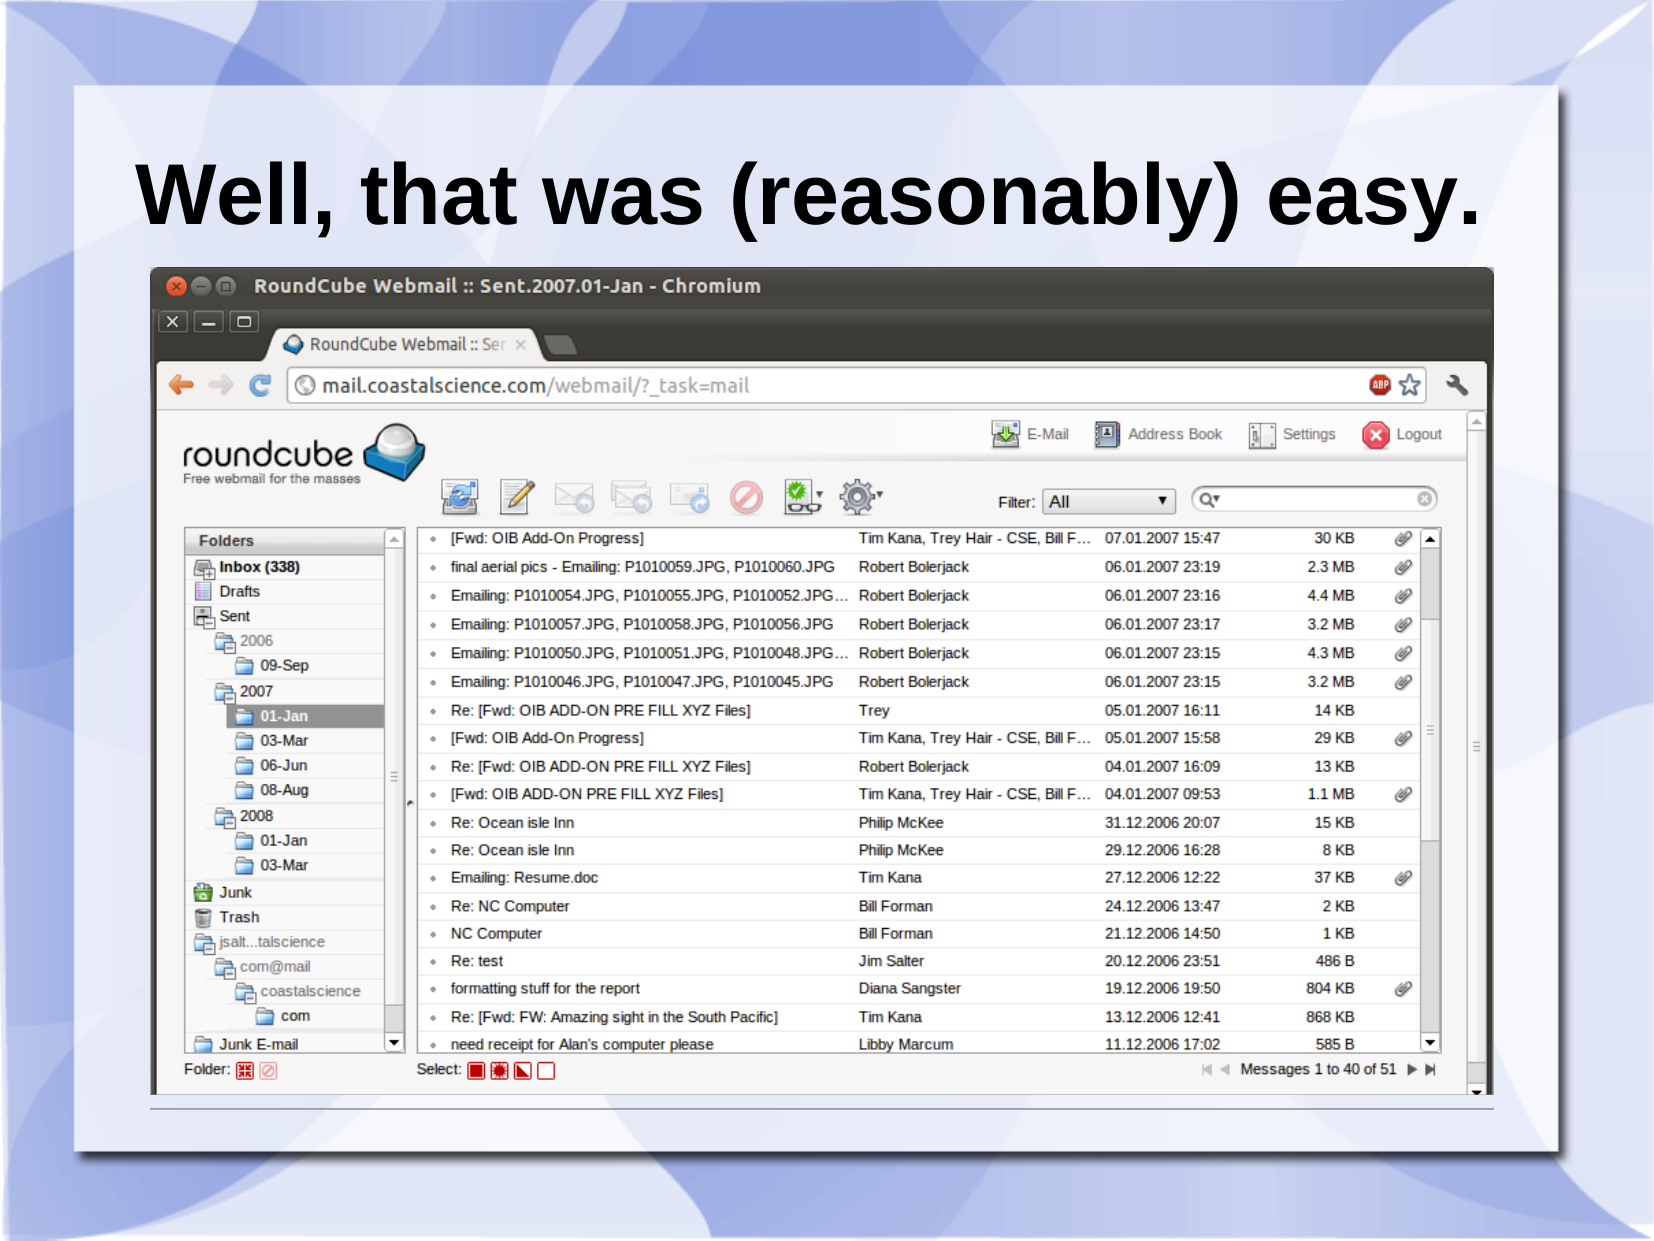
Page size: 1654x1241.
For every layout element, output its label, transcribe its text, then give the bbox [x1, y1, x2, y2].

picture [0, 0, 1654, 1241]
title Well, that was (reasonably) easy. [82, 90, 1536, 298]
